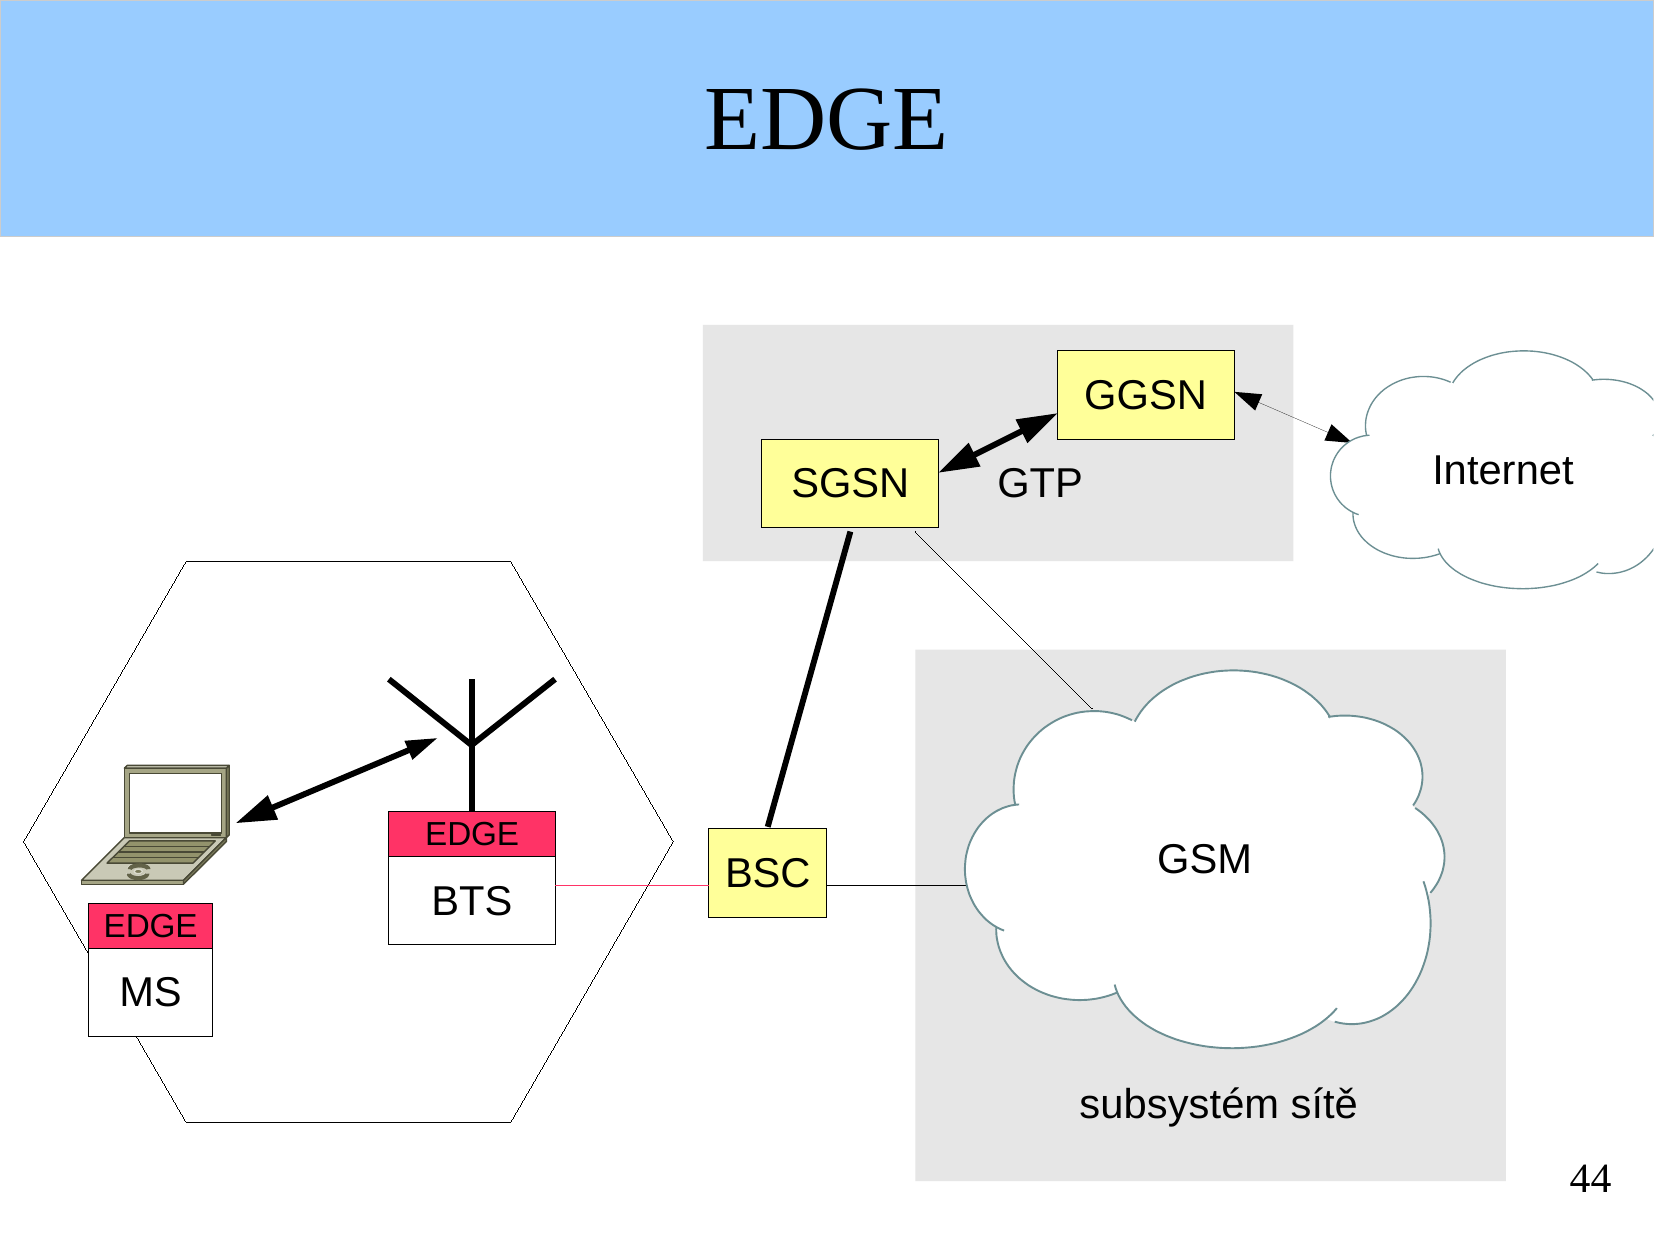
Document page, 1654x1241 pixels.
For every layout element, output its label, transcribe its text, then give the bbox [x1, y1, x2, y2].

picture [962, 667, 1447, 1052]
title EDGE [0, 0, 1654, 237]
text_box EDGE [88, 903, 213, 948]
text_box BSC [708, 828, 827, 918]
text_box GTP [978, 460, 1102, 531]
text_box subsystém sítě [1079, 1080, 1359, 1152]
text_box BTS [388, 857, 556, 945]
text_box SGSN [761, 439, 939, 528]
text_box [23, 561, 674, 1123]
text_box EDGE [388, 811, 556, 857]
text_box MS [88, 948, 213, 1037]
text_box [702, 324, 1294, 562]
text_box GGSN [1057, 350, 1235, 440]
text_box [915, 649, 1506, 1182]
picture [80, 764, 231, 886]
picture [1328, 348, 1654, 591]
